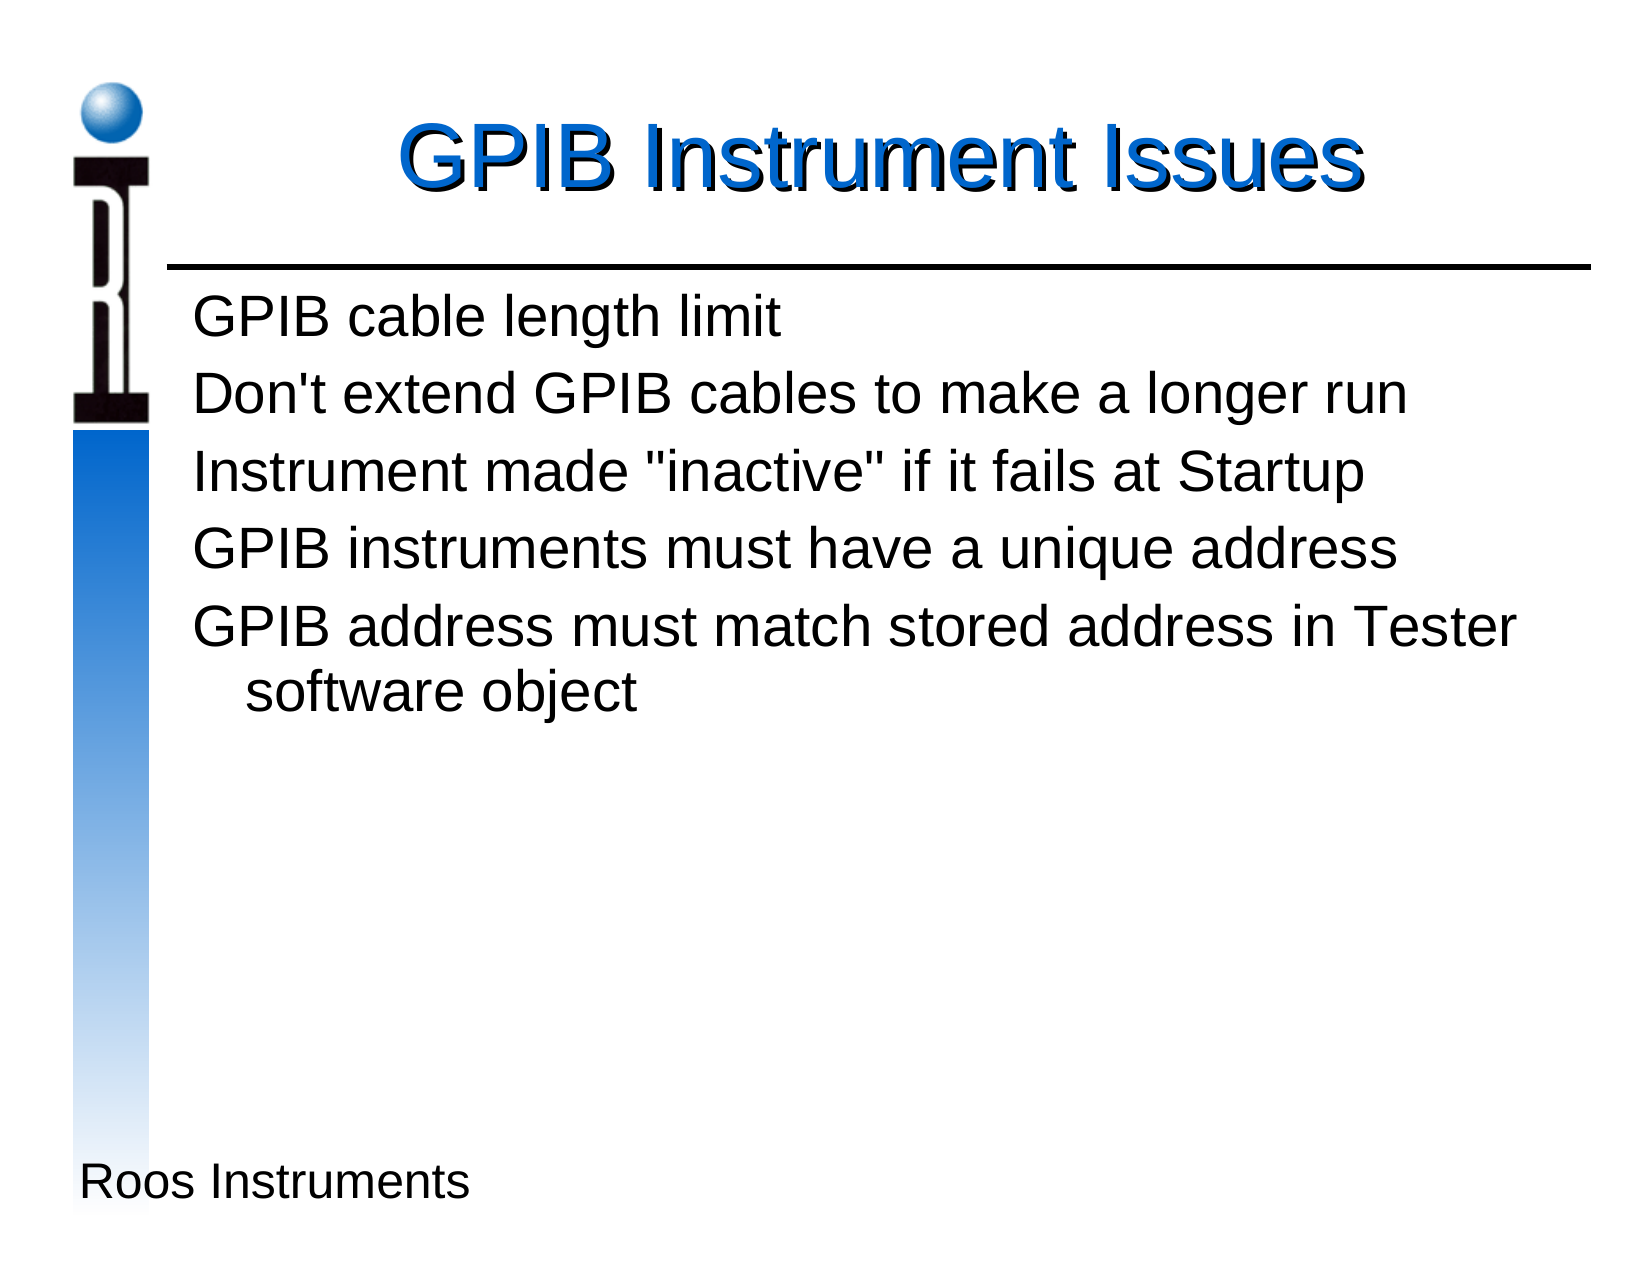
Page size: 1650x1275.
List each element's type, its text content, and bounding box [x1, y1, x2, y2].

title GPIB Instrument Issues [171, 66, 1591, 245]
picture [69, 78, 154, 430]
list GPIB cable length limit Don't extend GPIB cables to make a longer run Instrument made "inactive" if it fails at Startup GPIB instruments must have a unique address GPIB address must match stored address in Tester software object [174, 283, 1591, 1079]
